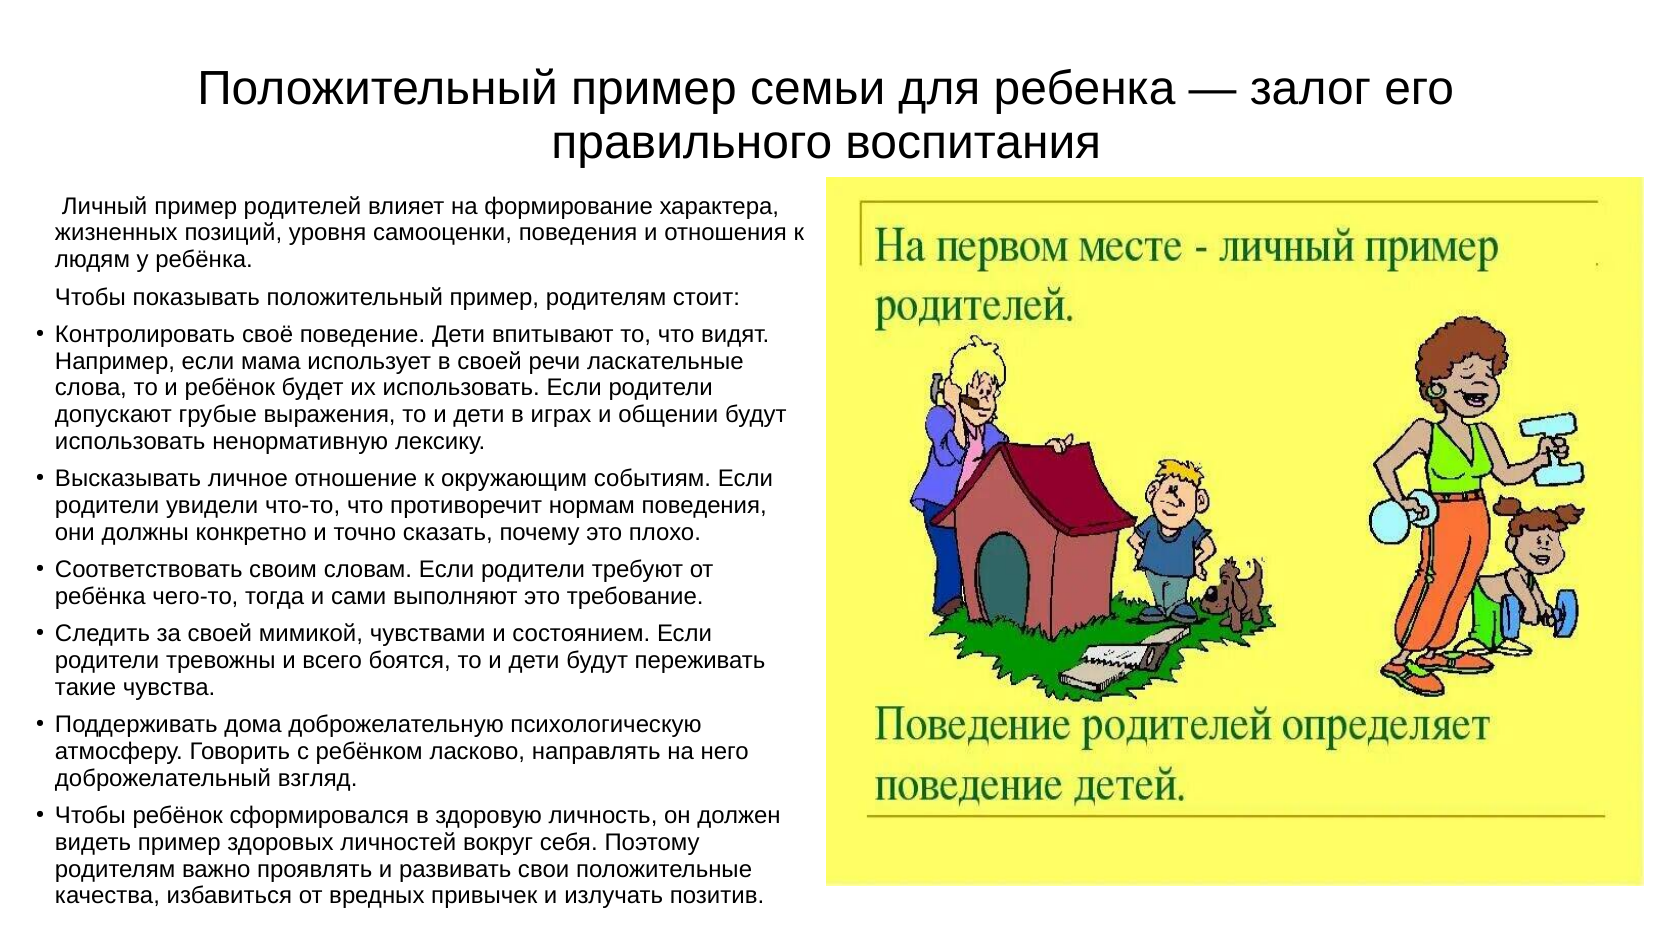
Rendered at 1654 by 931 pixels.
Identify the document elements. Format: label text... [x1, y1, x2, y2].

picture [826, 177, 1644, 886]
list Личный пример родителей влияет на формирование характера, жизненных позиций, уровня самооценки, поведения и отношения к людям у ребёнка. Чтобы показывать положительный пример, родителям стоит: Контролировать своё поведение. Дети впитывают то, что видят. Например, если мама использует в своей речи ласкательные слова, то и ребёнок будет их использовать. Если родители допускают грубые выражения, то и дети в играх и общении будут использовать ненормативную лексику. Высказывать личное отношение к окружающим событиям. Если родители увидели что-то, что противоречит нормам поведения, они должны конкретно и точно сказать, почему это плохо. Соответствовать своим словам. Если родители требуют от ребёнка чего-то, тогда и сами выполняют это требование. Следить за своей мимикой, чувствами и состоянием. Если родители тревожны и всего боятся, то и дети будут переживать такие чувства. Поддерживать дома доброжелательную психологическую атмосферу. Говорить с ребёнком ласково, направлять на него доброжелательный взгляд. Чтобы ребёнок сформировался в здоровую личность, он должен видеть пример здоровых личностей вокруг себя. Поэтому родителям важно проявлять и развивать свои положительные качества, избавиться от вредных привычек и излучать позитив. [29, 192, 809, 916]
title Положительный пример семьи для ребенка — залог его правильного воспитания [82, 37, 1571, 193]
